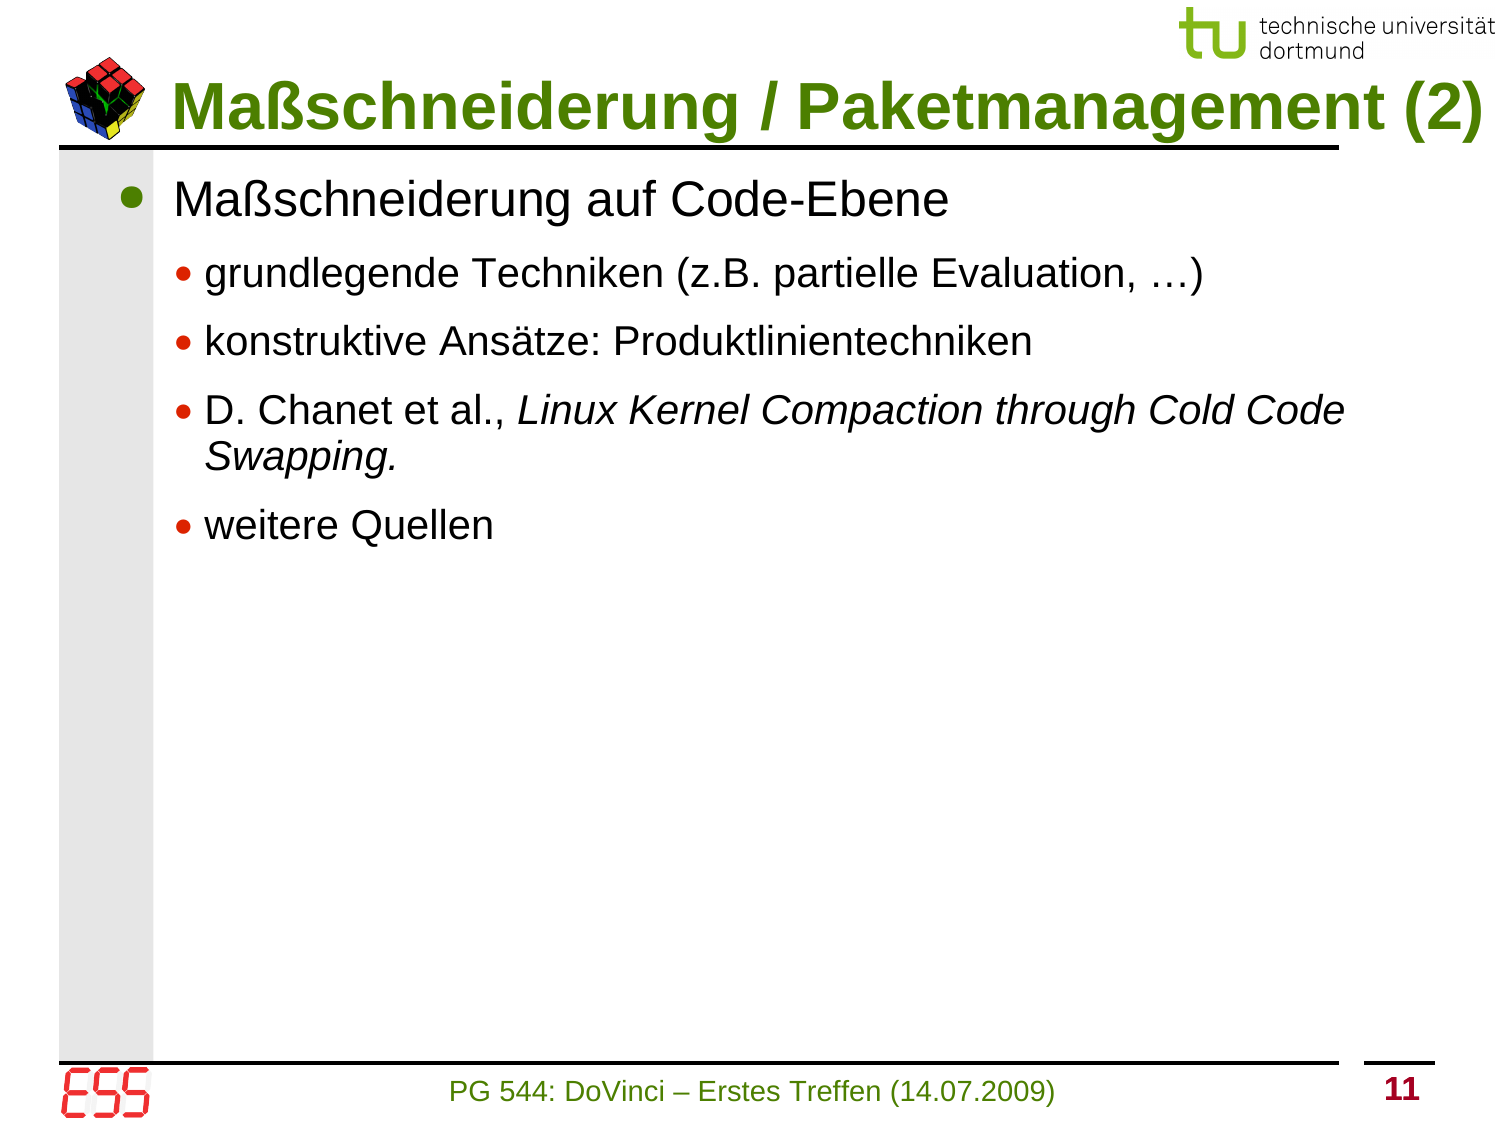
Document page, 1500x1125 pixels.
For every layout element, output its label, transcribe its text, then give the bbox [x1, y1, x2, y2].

picture [61, 1067, 152, 1118]
picture [1179, 7, 1495, 49]
list Maßschneiderung auf Code-Ebene grundlegende Techniken (z.B. partielle Evaluation, …) konstruktive Ansätze: Produktlinientechniken D. Chanet et al., Linux Kernel Compaction through Cold Code Swapping. weitere Quellen [116, 171, 1474, 549]
title Maßschneiderung / Paketmanagement (2) [171, 49, 1500, 159]
picture [65, 57, 145, 140]
